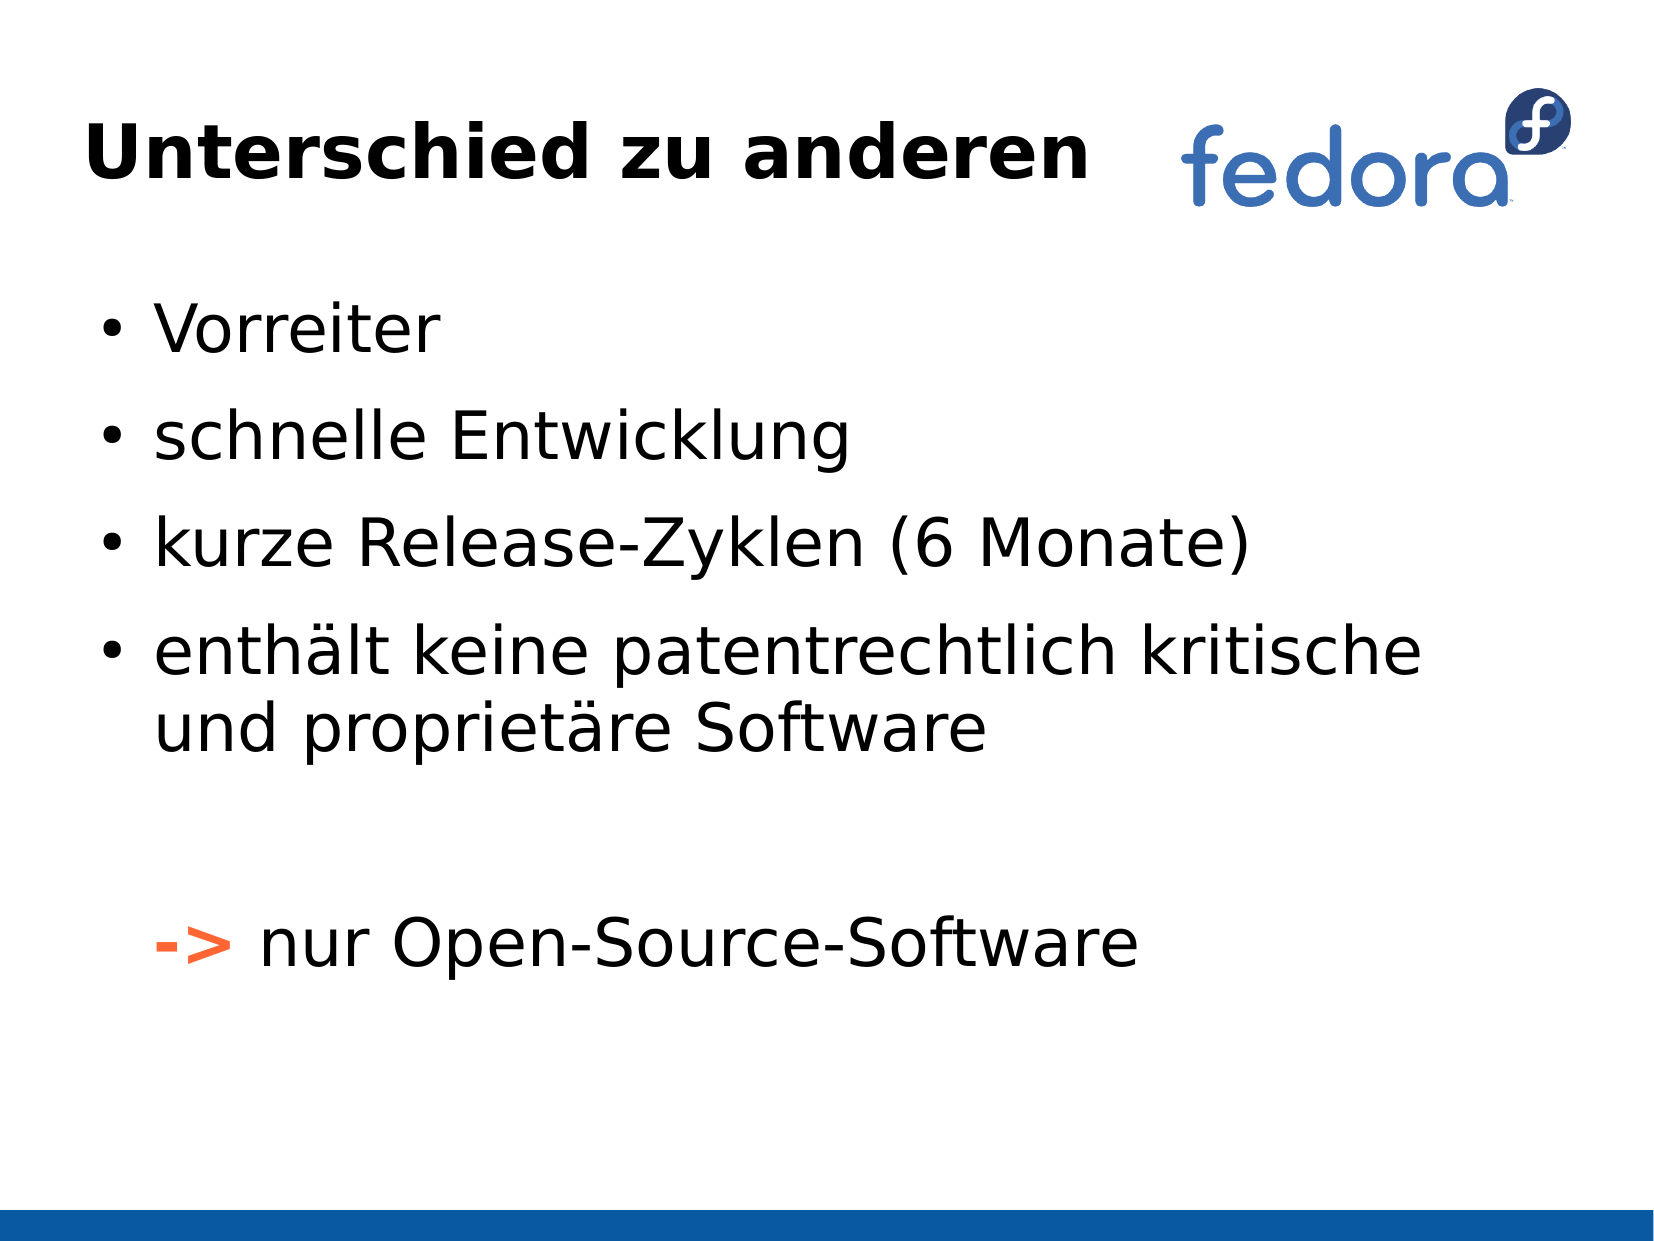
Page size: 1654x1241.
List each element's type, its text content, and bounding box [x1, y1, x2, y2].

list Vorreiter schnelle Entwicklung kurze Release-Zyklen (6 Monate) enthält keine patentrechtlich kritische und proprietäre Software -> nur Open-Source-Software [82, 290, 1571, 1094]
picture [1182, 88, 1571, 207]
picture [0, 1210, 1654, 1241]
title Unterschied zu anderen [82, 56, 1182, 250]
